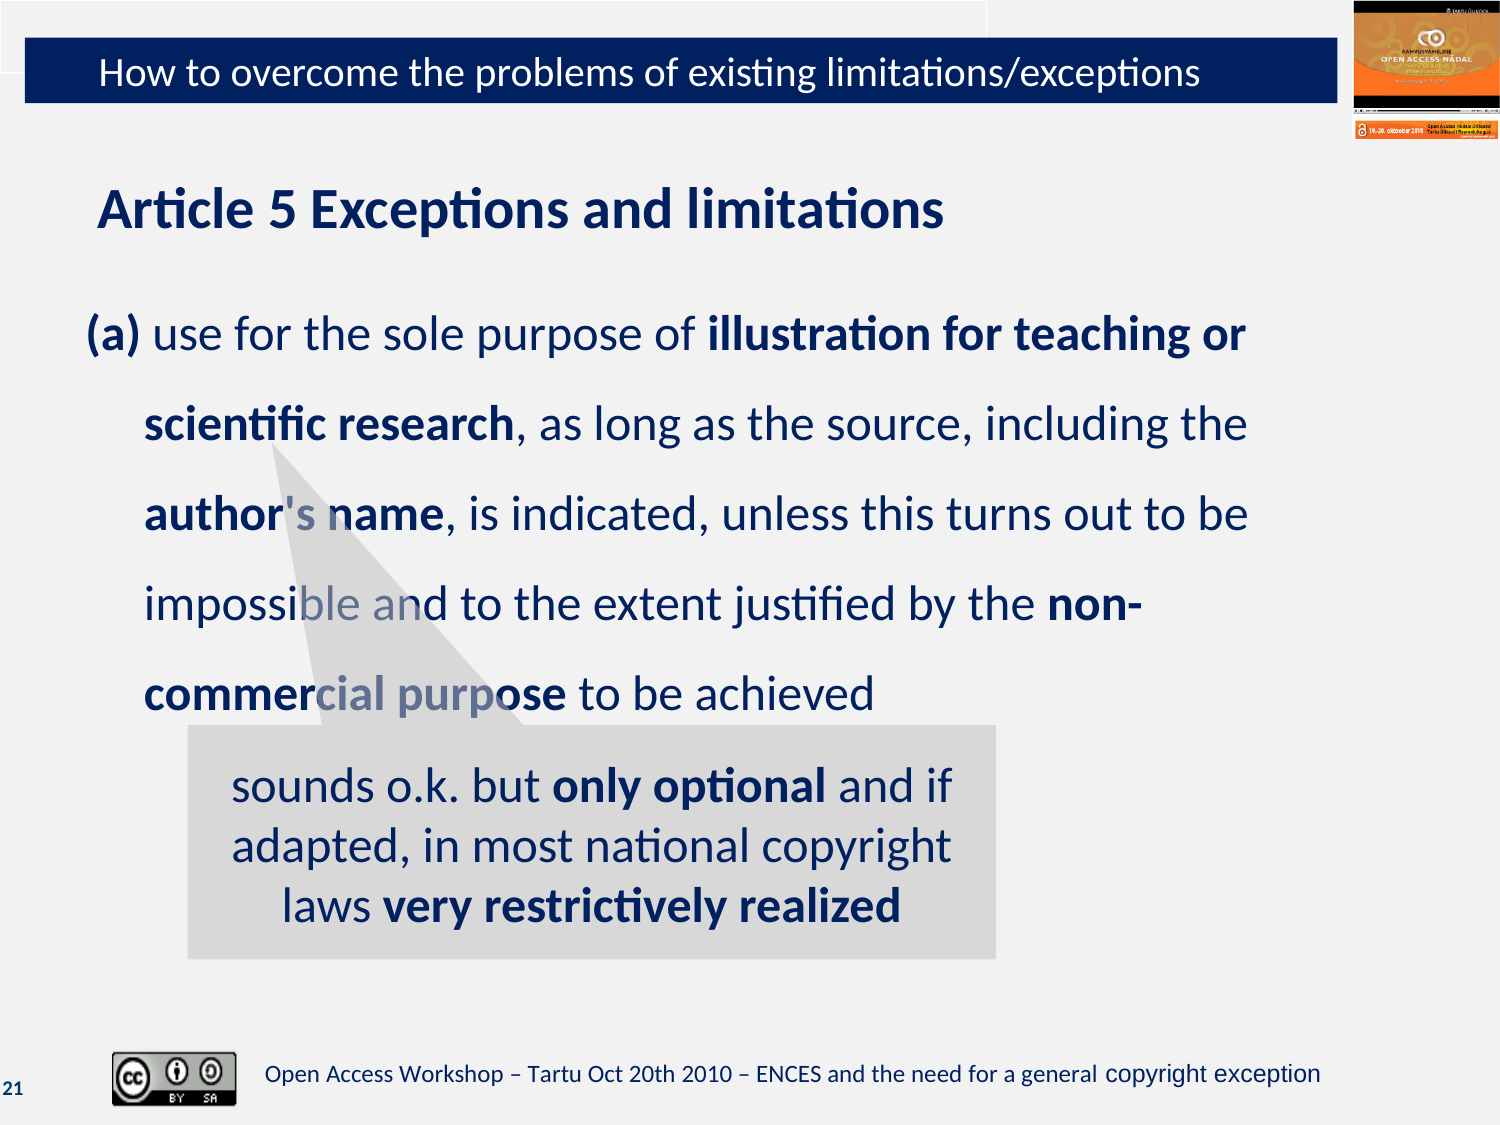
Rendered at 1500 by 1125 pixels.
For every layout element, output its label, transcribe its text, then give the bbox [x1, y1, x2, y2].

text_box How to overcome the problems of existing limitations/exceptions [24, 37, 1338, 104]
text_box Article 5 Exceptions and limitations [82, 162, 1395, 280]
text_box (a) use for the sole purpose of illustration for teaching or scientific research, as long as the source, including the author's name, is indicated, unless this turns out to be impossible and to the extent justified by the non-commercial purpose to be achieved [70, 262, 1383, 615]
text_box sounds o.k. but only optional and if adapted, in most national copyright laws very restrictively realized [187, 442, 997, 960]
